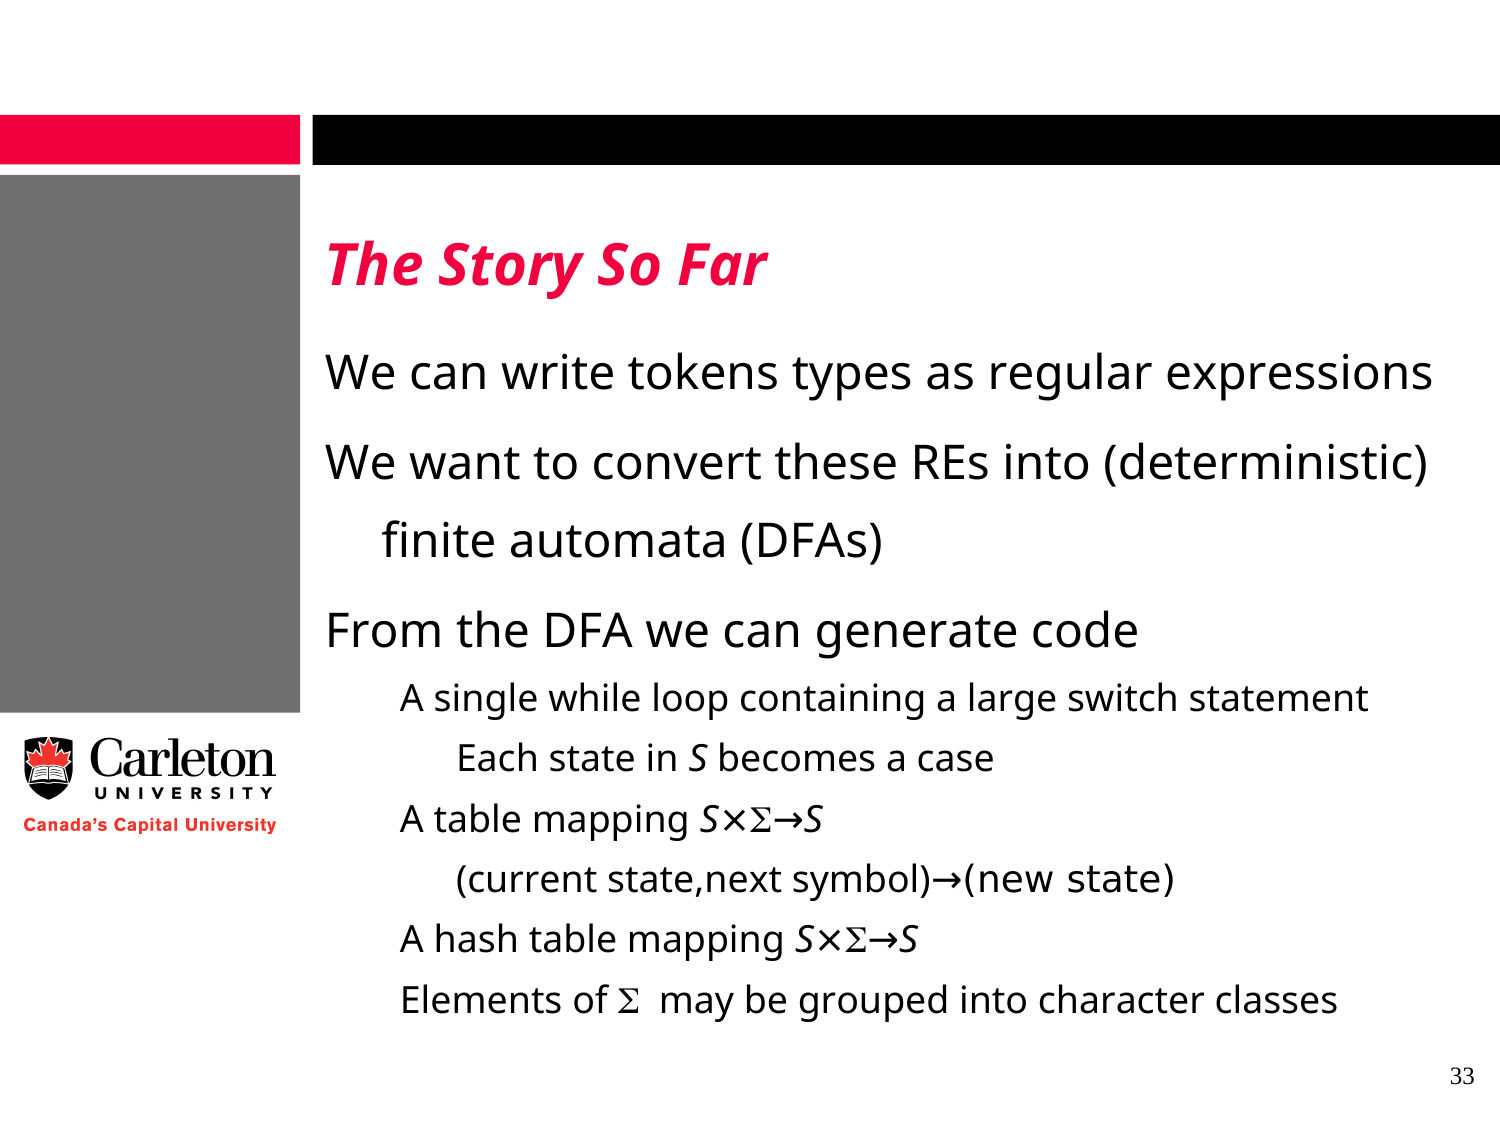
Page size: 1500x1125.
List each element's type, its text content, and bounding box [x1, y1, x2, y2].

picture [24, 737, 276, 834]
list We can write tokens types as regular expressions We want to convert these REs into (deterministic) finite automata (DFAs) From the DFA we can generate code A single while loop containing a large switch statement Each state in S becomes a case A table mapping S×S→S (current state,next symbol)→(new state) A hash table mapping S×S→S Elements of S may be grouped into character classes [324, 324, 1450, 1050]
title The Story So Far [324, 194, 1450, 324]
